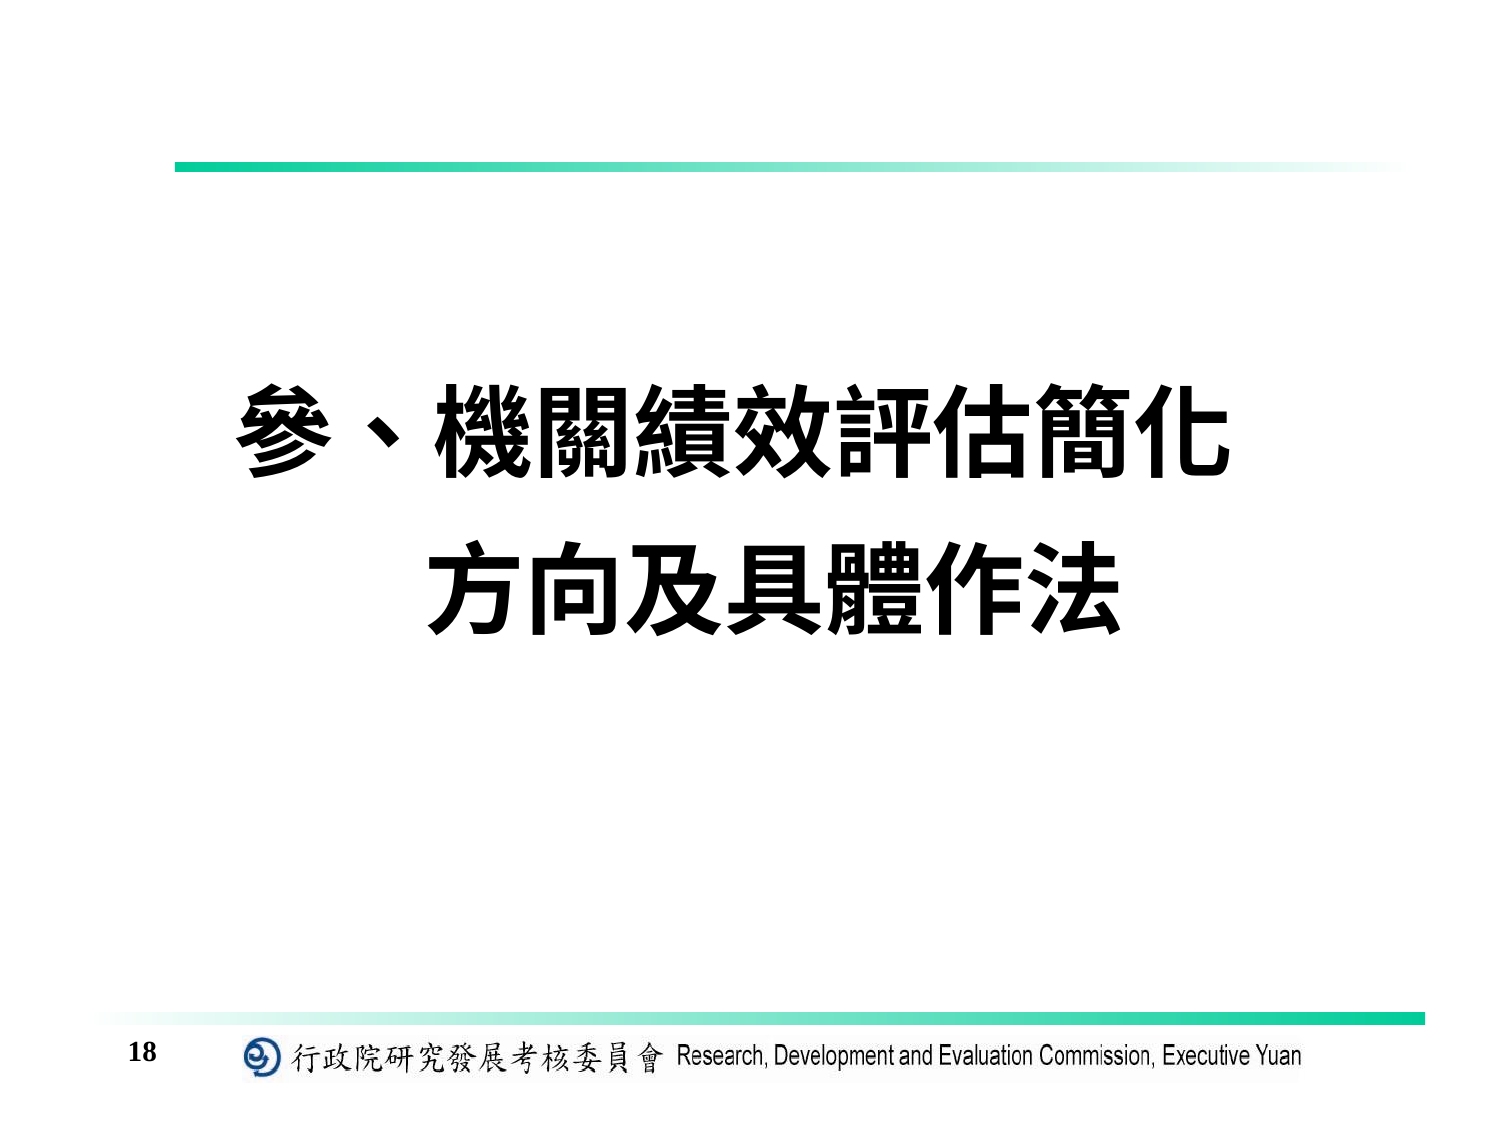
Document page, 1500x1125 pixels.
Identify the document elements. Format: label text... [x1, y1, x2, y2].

text_box [112, 1025, 426, 1101]
text_box 參、機關績效評估簡化 方向及具體作法 [219, 350, 1352, 654]
